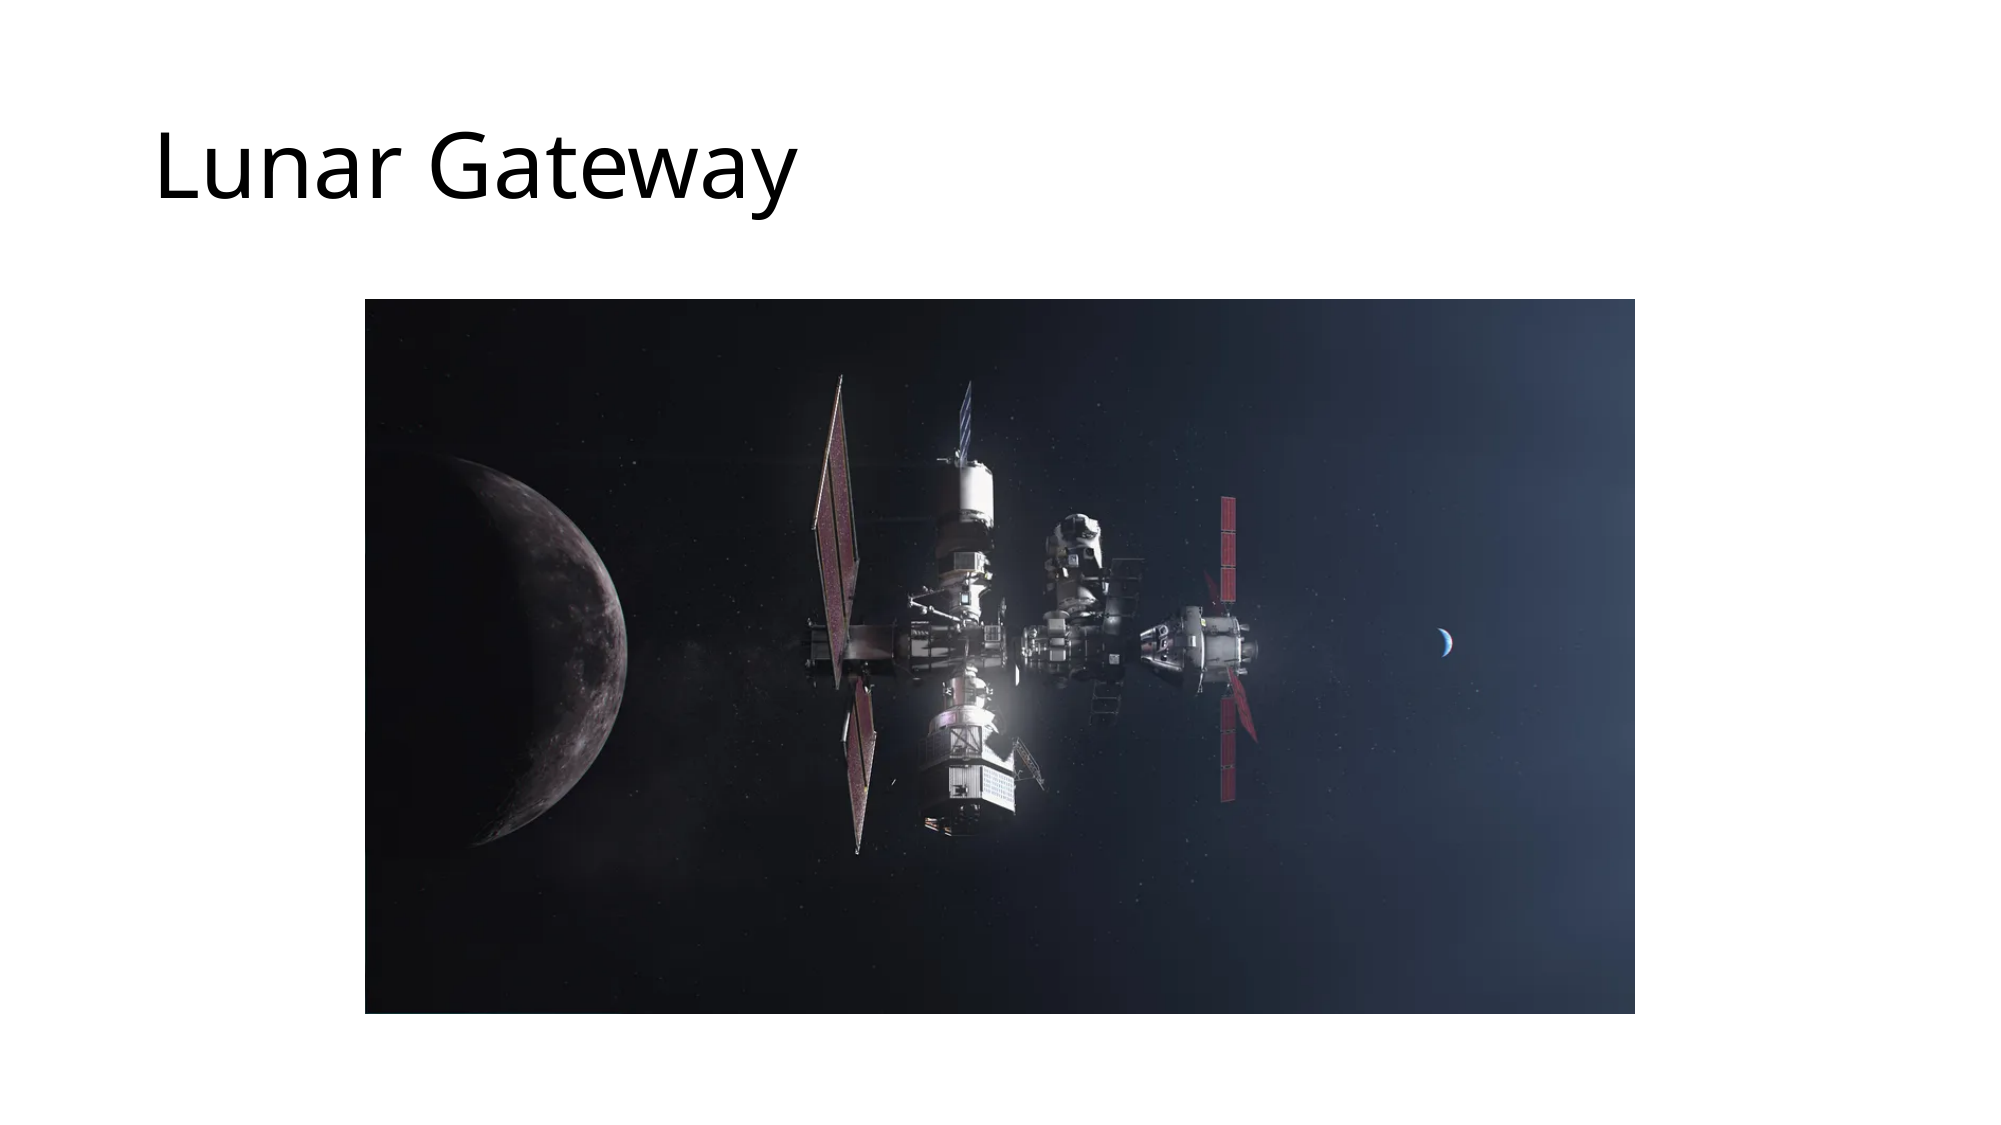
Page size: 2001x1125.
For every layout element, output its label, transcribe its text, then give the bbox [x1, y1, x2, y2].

title Lunar Gateway [137, 59, 1863, 278]
picture [365, 299, 1635, 1014]
